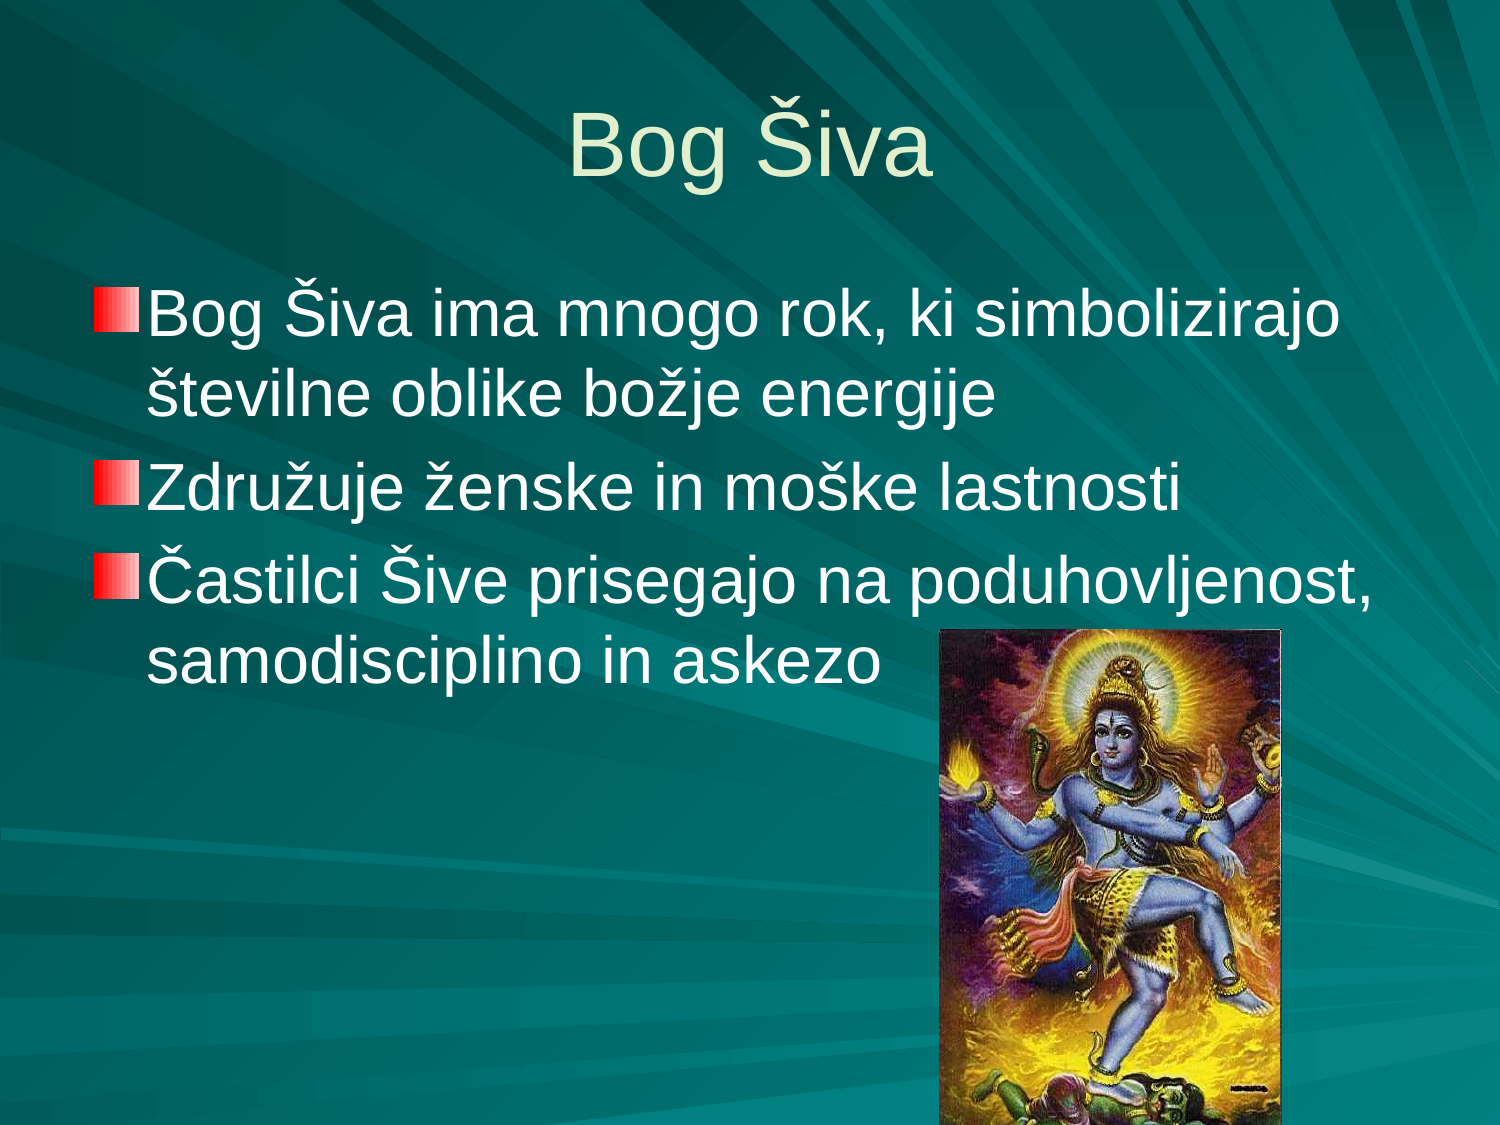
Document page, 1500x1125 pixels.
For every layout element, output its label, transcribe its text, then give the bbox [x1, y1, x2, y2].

picture [939, 629, 1282, 1125]
title Bog Šiva [75, 45, 1425, 234]
list Bog Šiva ima mnogo rok, ki simbolizirajo številne oblike božje energije Združuje ženske in moške lastnosti Častilci Šive prisegajo na poduhovljenost, samodisciplino in askezo [75, 262, 1425, 728]
